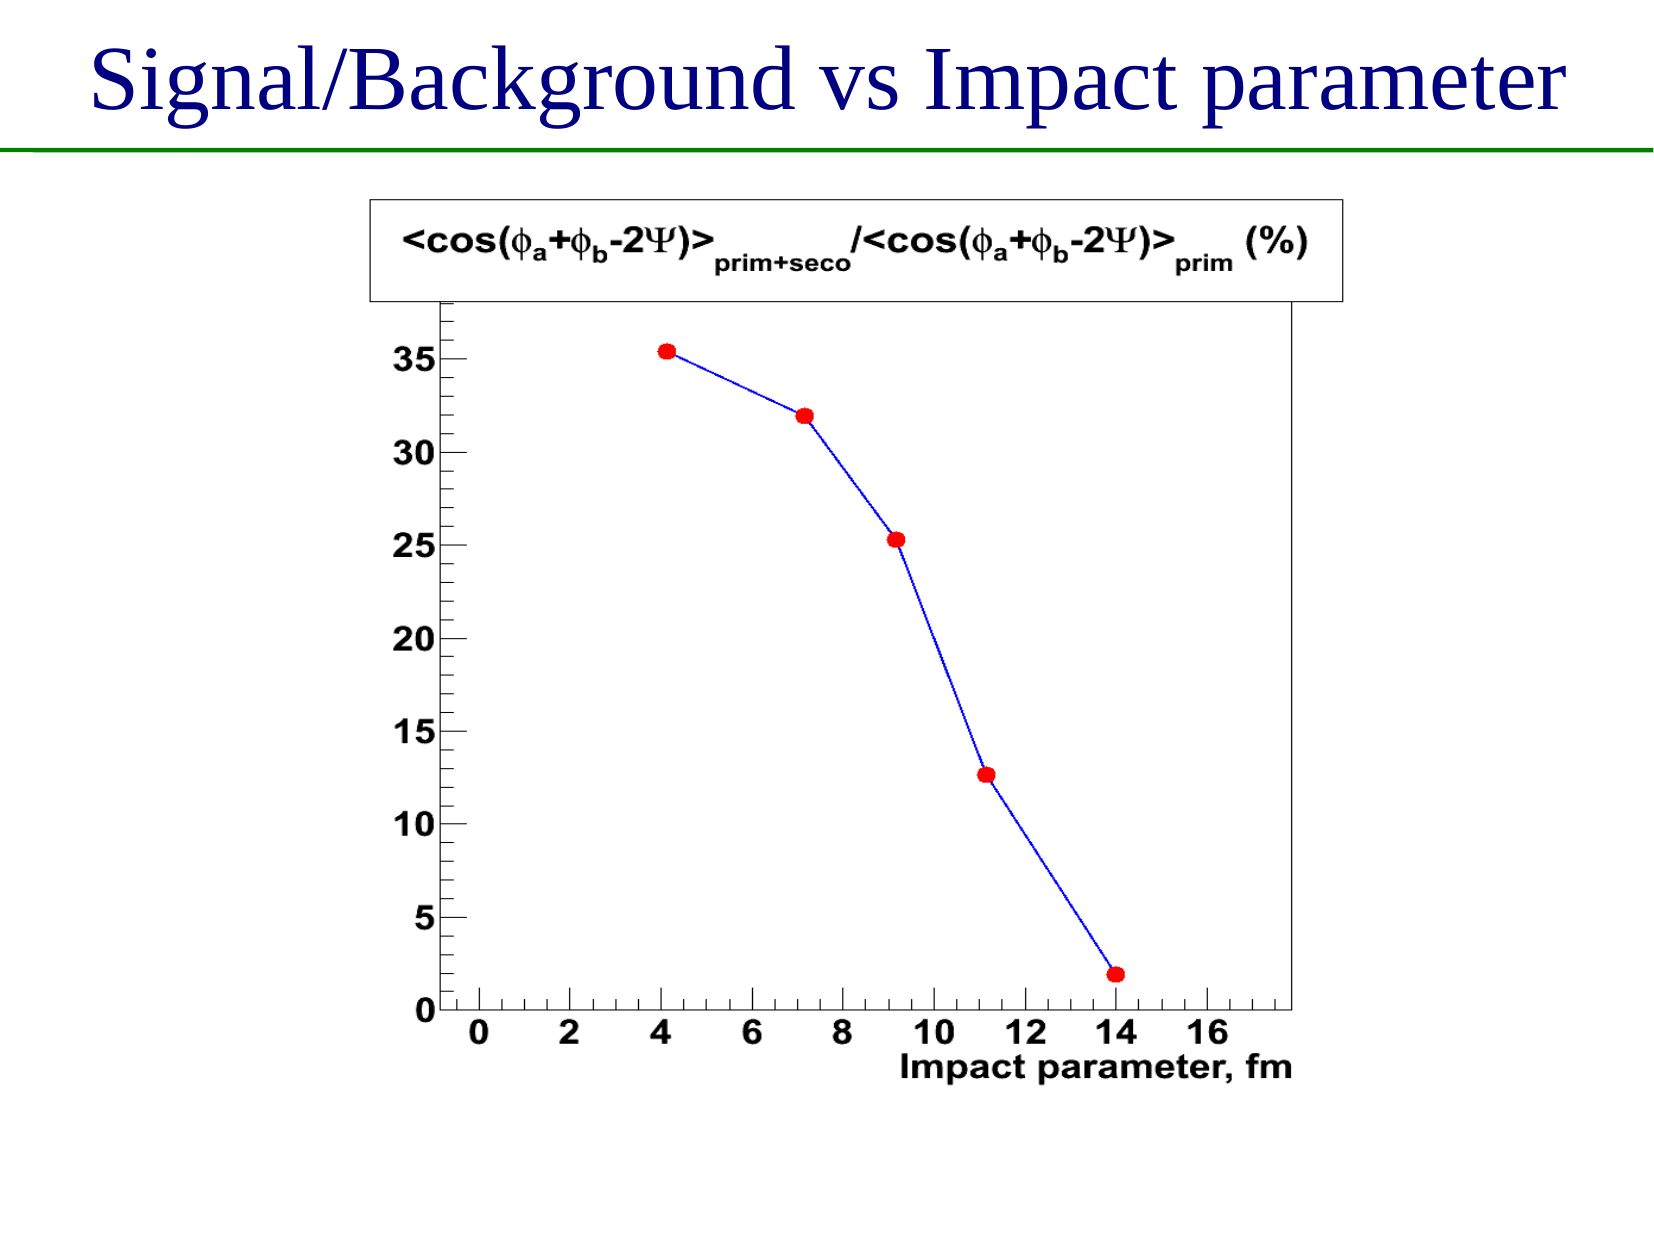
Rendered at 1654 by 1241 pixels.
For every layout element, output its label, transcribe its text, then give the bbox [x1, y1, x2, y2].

picture [334, 194, 1398, 1101]
title Signal/Background vs Impact parameter [34, 3, 1624, 147]
